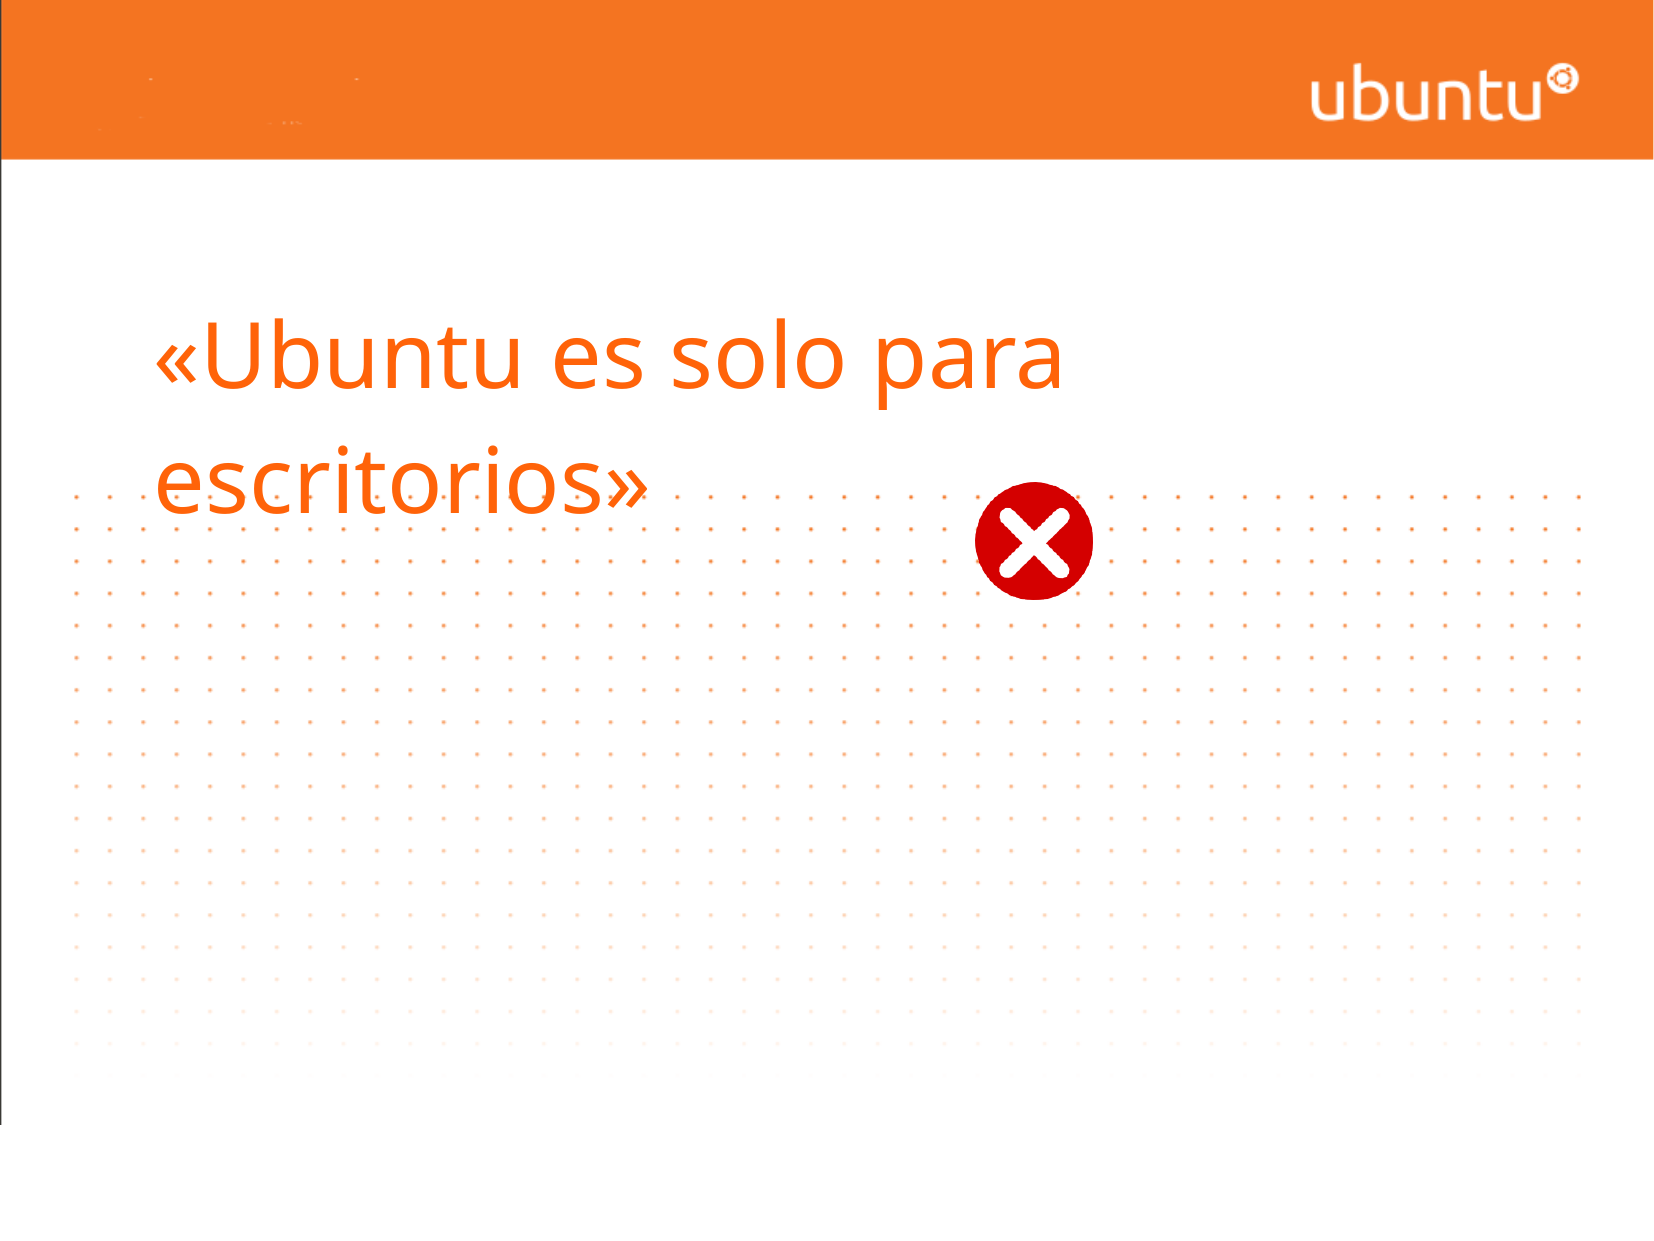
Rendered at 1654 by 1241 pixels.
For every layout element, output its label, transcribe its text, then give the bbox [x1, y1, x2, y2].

list «Ubuntu es solo para escritorios» [82, 290, 1088, 601]
picture [0, 0, 1654, 1125]
